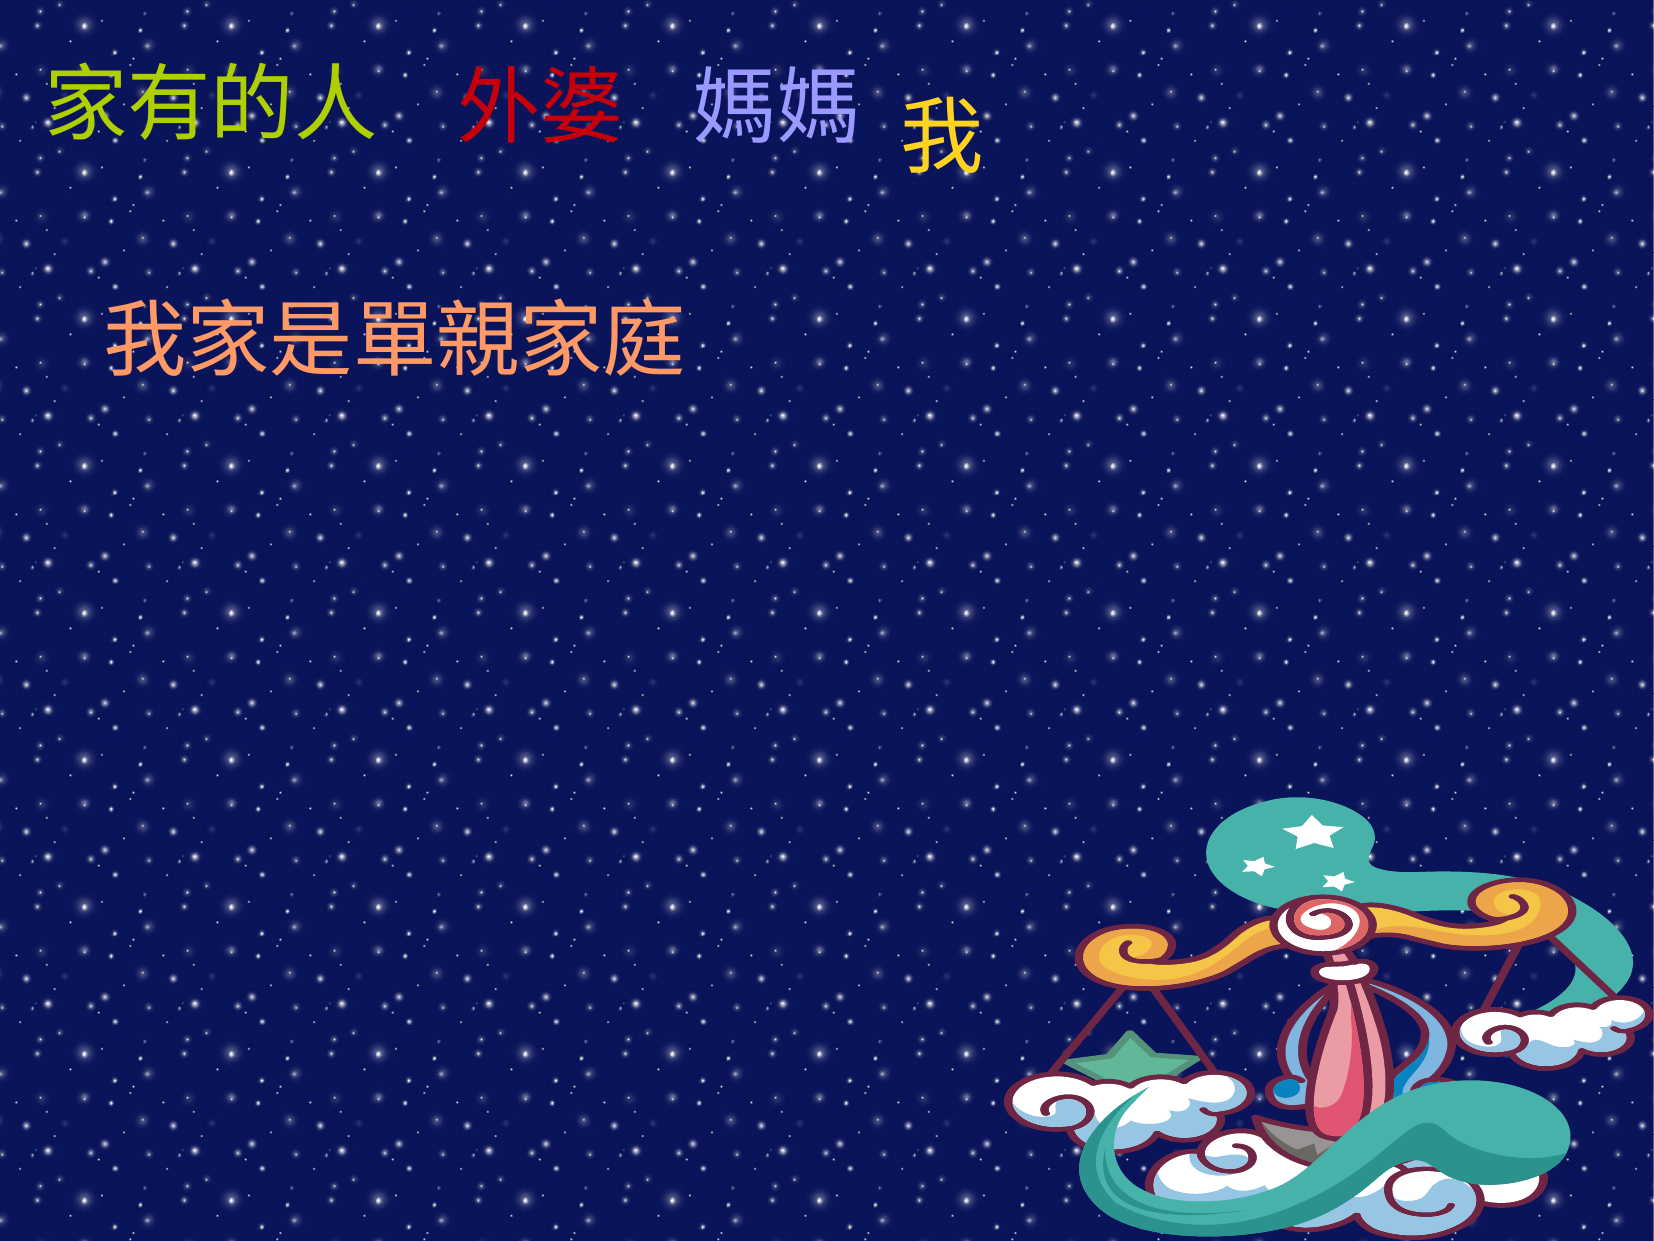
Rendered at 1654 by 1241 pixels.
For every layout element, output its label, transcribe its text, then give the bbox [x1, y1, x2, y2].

text_box 家有的人 [29, 29, 768, 296]
text_box 我家是單親家庭 [88, 265, 827, 381]
text_box 外婆 [442, 33, 885, 178]
picture [0, 0, 1654, 1241]
text_box 媽媽 [679, 33, 1506, 148]
text_box 我 [885, 62, 1093, 178]
